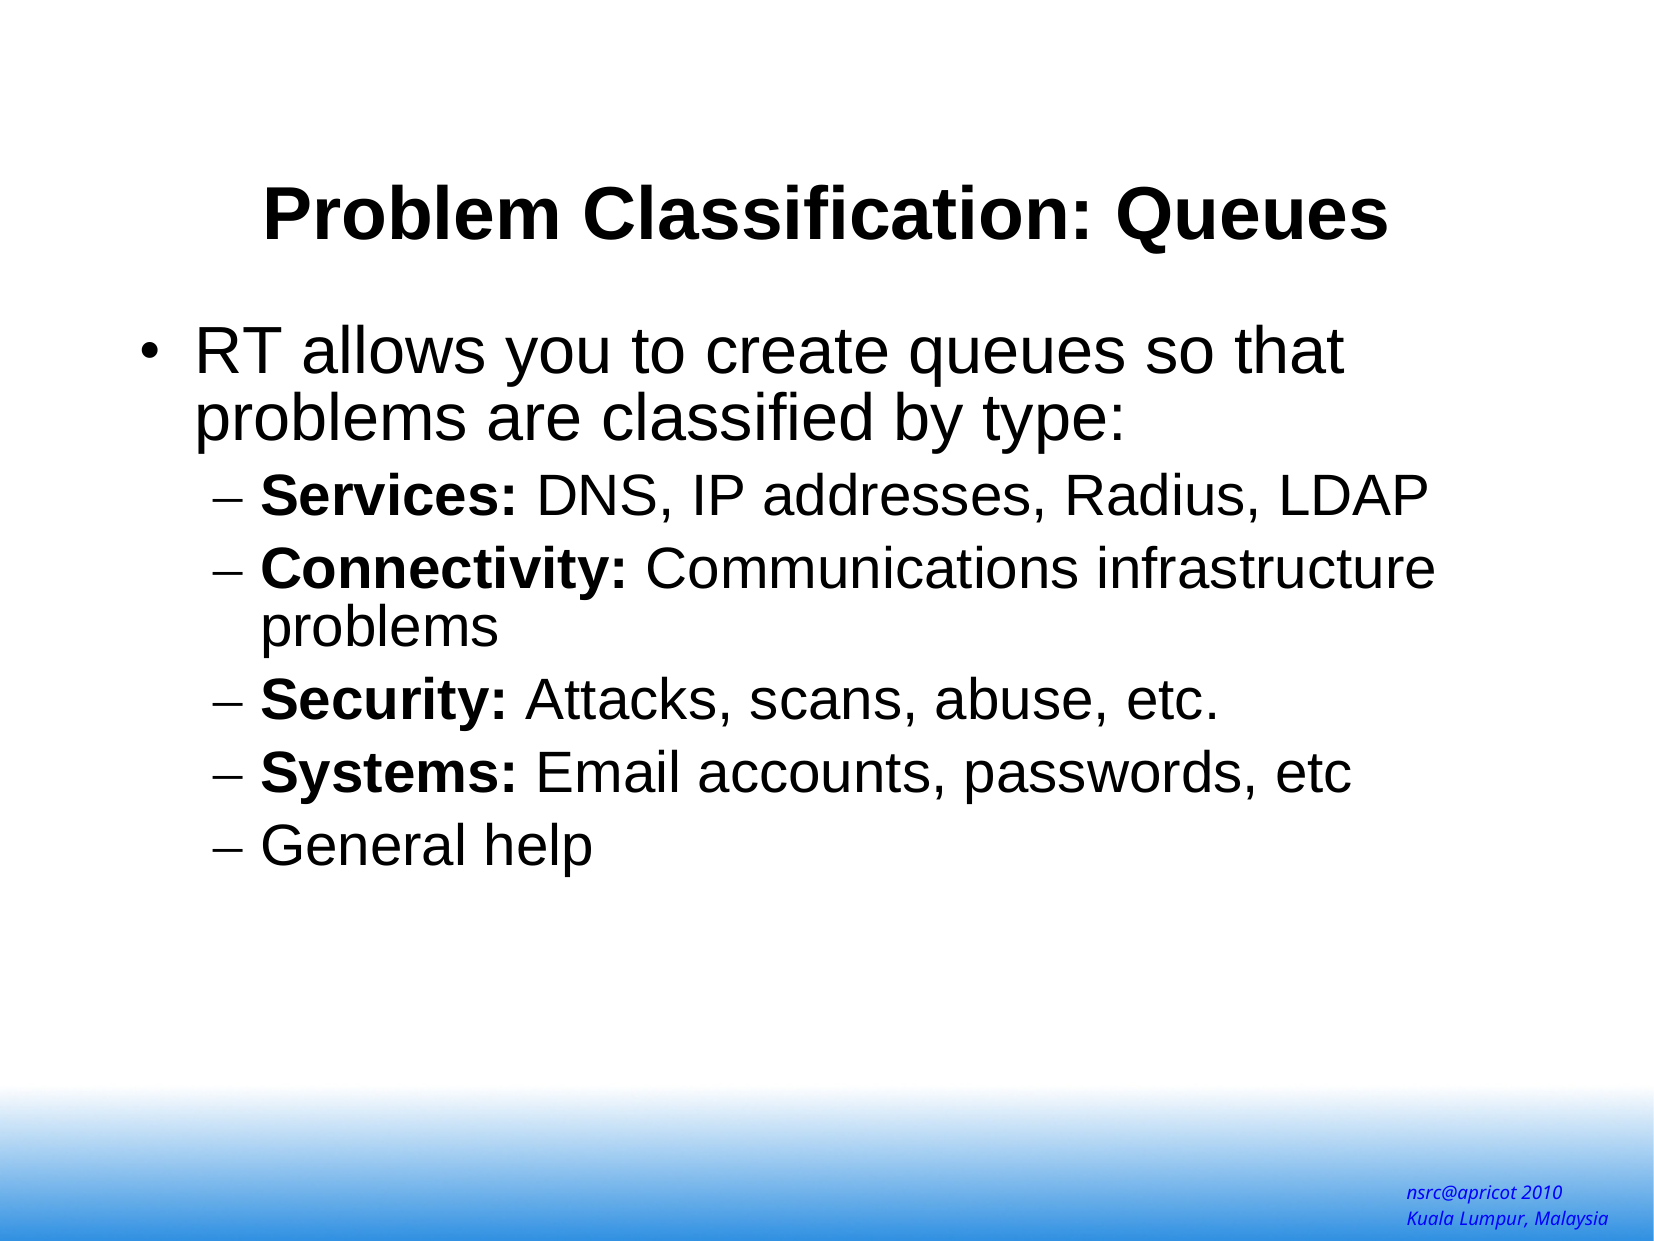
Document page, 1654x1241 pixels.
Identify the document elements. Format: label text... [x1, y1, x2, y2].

title Problem Classification: Queues [124, 83, 1530, 311]
list RT allows you to create queues so that problems are classified by type: Services: DNS, IP addresses, Radius, LDAP Connectivity: Communications infrastructure problems Security: Attacks, scans, abuse, etc. Systems: Email accounts, passwords, etc General help [124, 311, 1530, 957]
picture [0, 1083, 1654, 1241]
